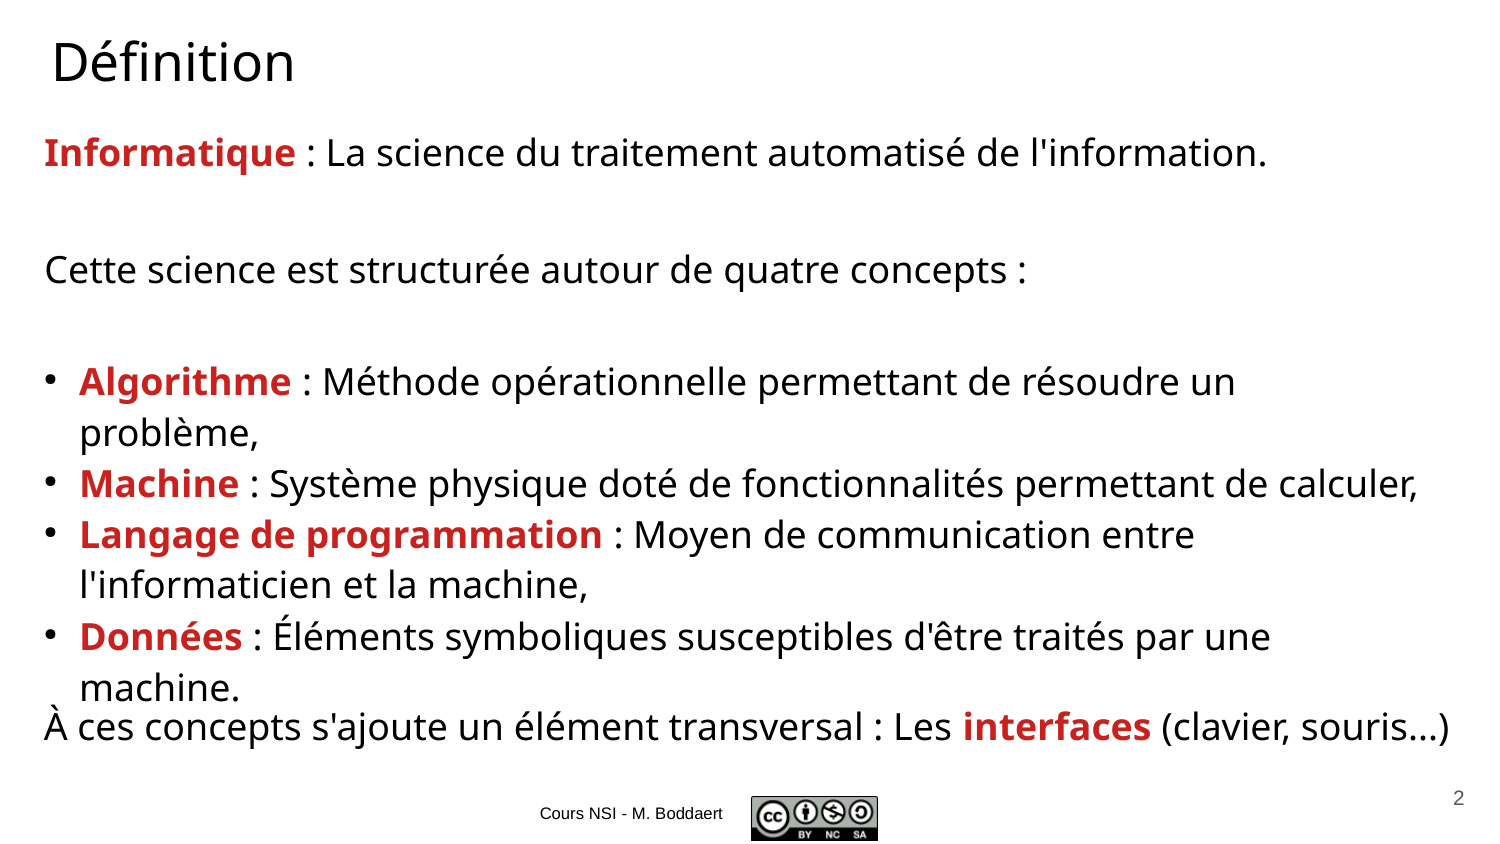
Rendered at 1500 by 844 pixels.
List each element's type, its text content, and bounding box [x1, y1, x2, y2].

text_box Informatique : La science du traitement automatisé de l'information. [29, 118, 1477, 221]
picture [751, 796, 878, 841]
title Définition [51, 13, 1449, 108]
slide_number <numéro> [1389, 764, 1480, 830]
text_box À ces concepts s'ajoute un élément transversal : Les interfaces (clavier, souris...) [28, 692, 1477, 795]
text_box Algorithme : Méthode opérationnelle permettant de résoudre un problème, Machine : Système physique doté de fonctionnalités permettant de calculer, Langage de programmation : Moyen de communication entre l'informaticien et la machine, Données : Éléments symboliques susceptibles d'être traités par une machine. [28, 347, 1436, 585]
text_box Cette science est structurée autour de quatre concepts : [29, 238, 1477, 325]
